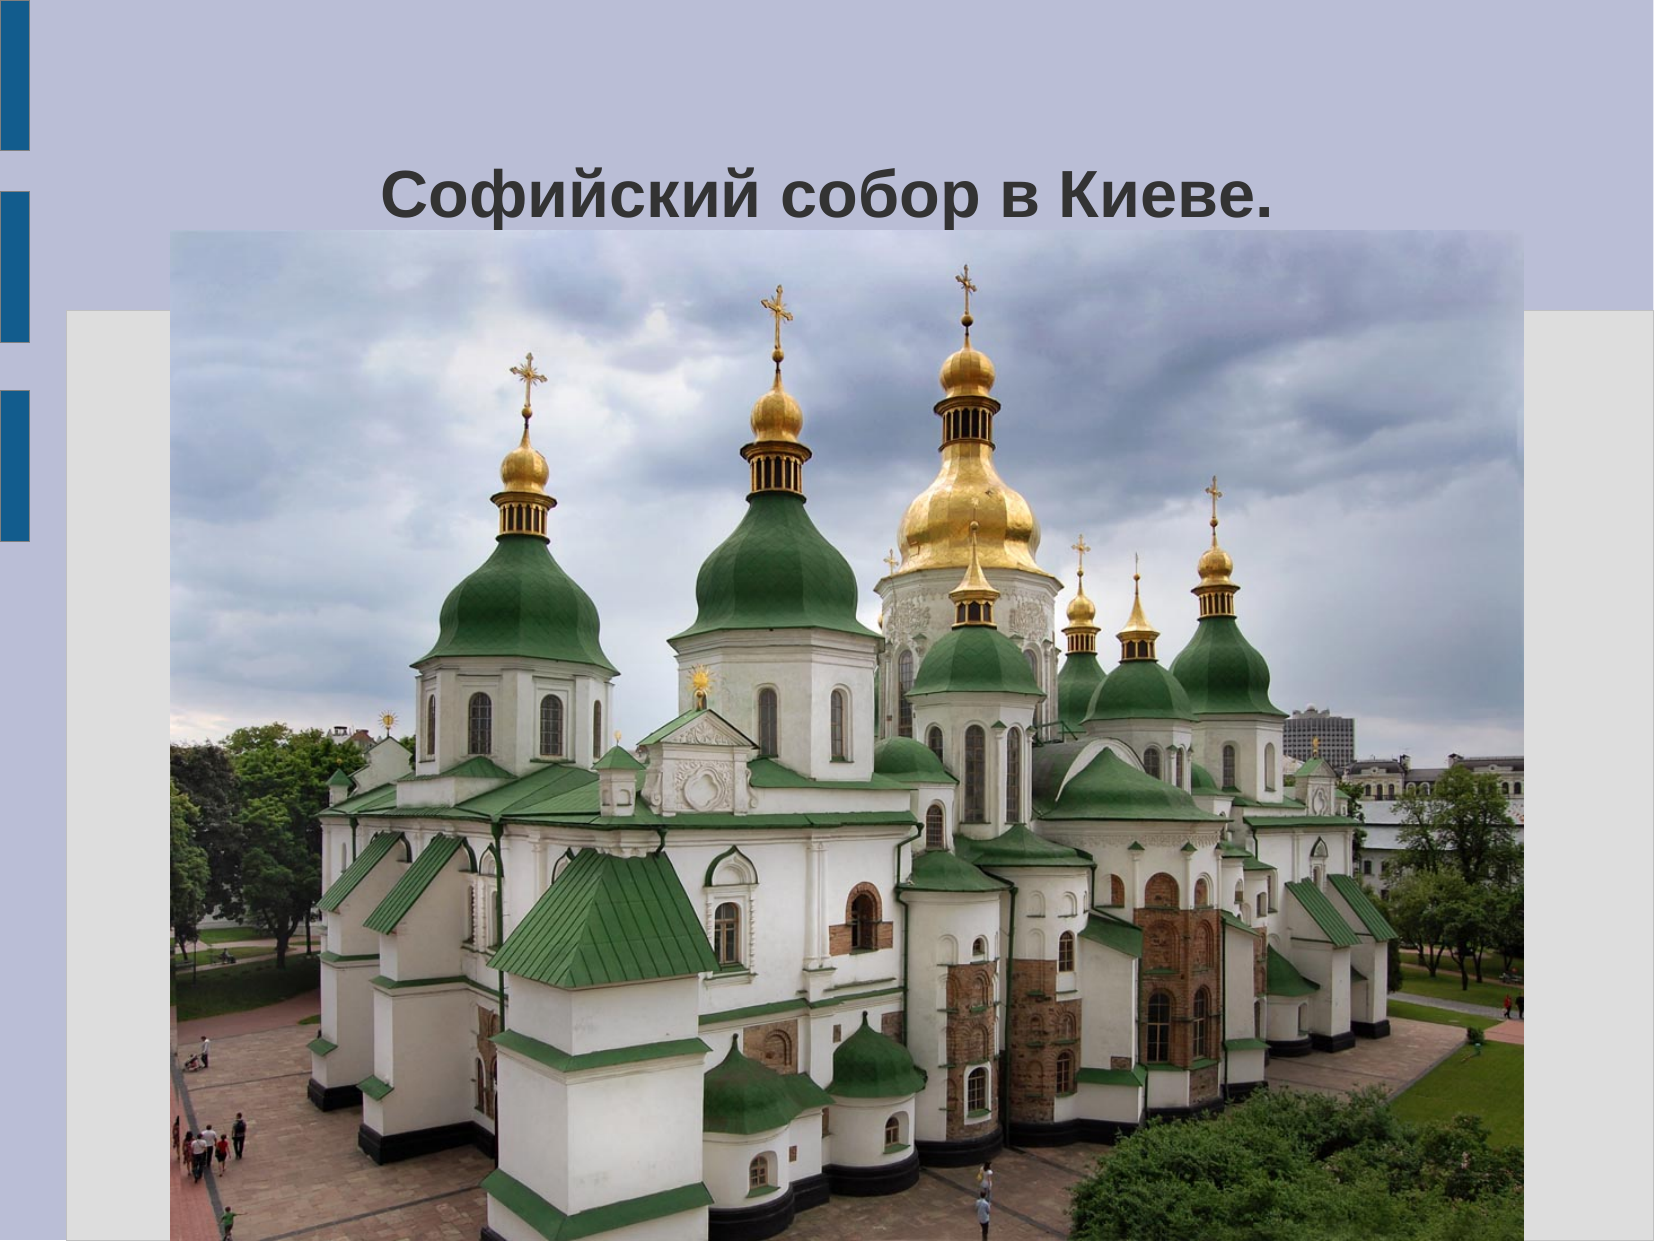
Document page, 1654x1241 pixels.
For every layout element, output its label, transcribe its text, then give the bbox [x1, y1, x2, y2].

picture [170, 230, 1524, 1241]
title Софийский собор в Киеве. [121, 91, 1534, 299]
